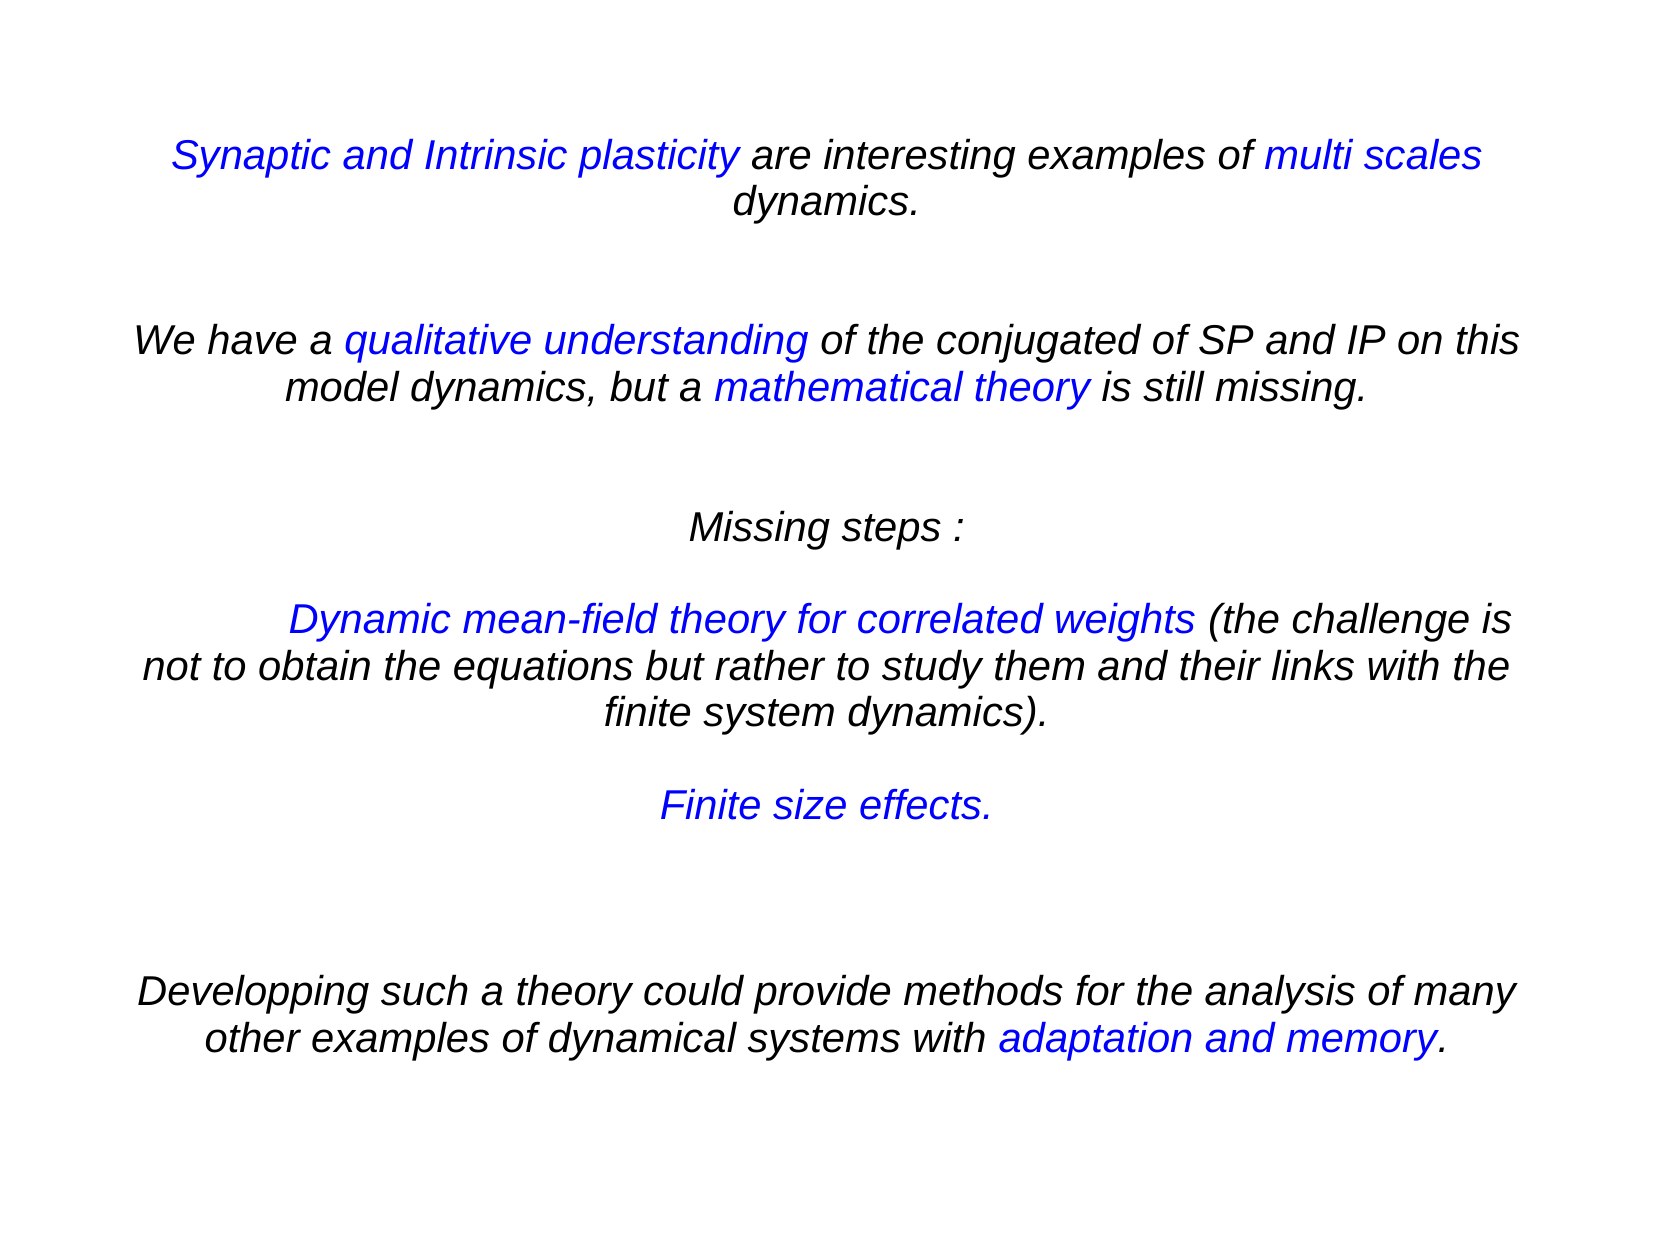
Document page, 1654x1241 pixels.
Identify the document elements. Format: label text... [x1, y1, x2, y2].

text_box Synaptic and Intrinsic plasticity are interesting examples of multi scales dynamics. We have a qualitative understanding of the conjugated of SP and IP on this model dynamics, but a mathematical theory is still missing. Missing steps : Dynamic mean-field theory for correlated weights (the challenge is not to obtain the equations but rather to study them and their links with the finite system dynamics). Finite size effects. Developping such a theory could provide methods for the analysis of many other examples of dynamical systems with adaptation and memory. [94, 124, 1560, 1116]
